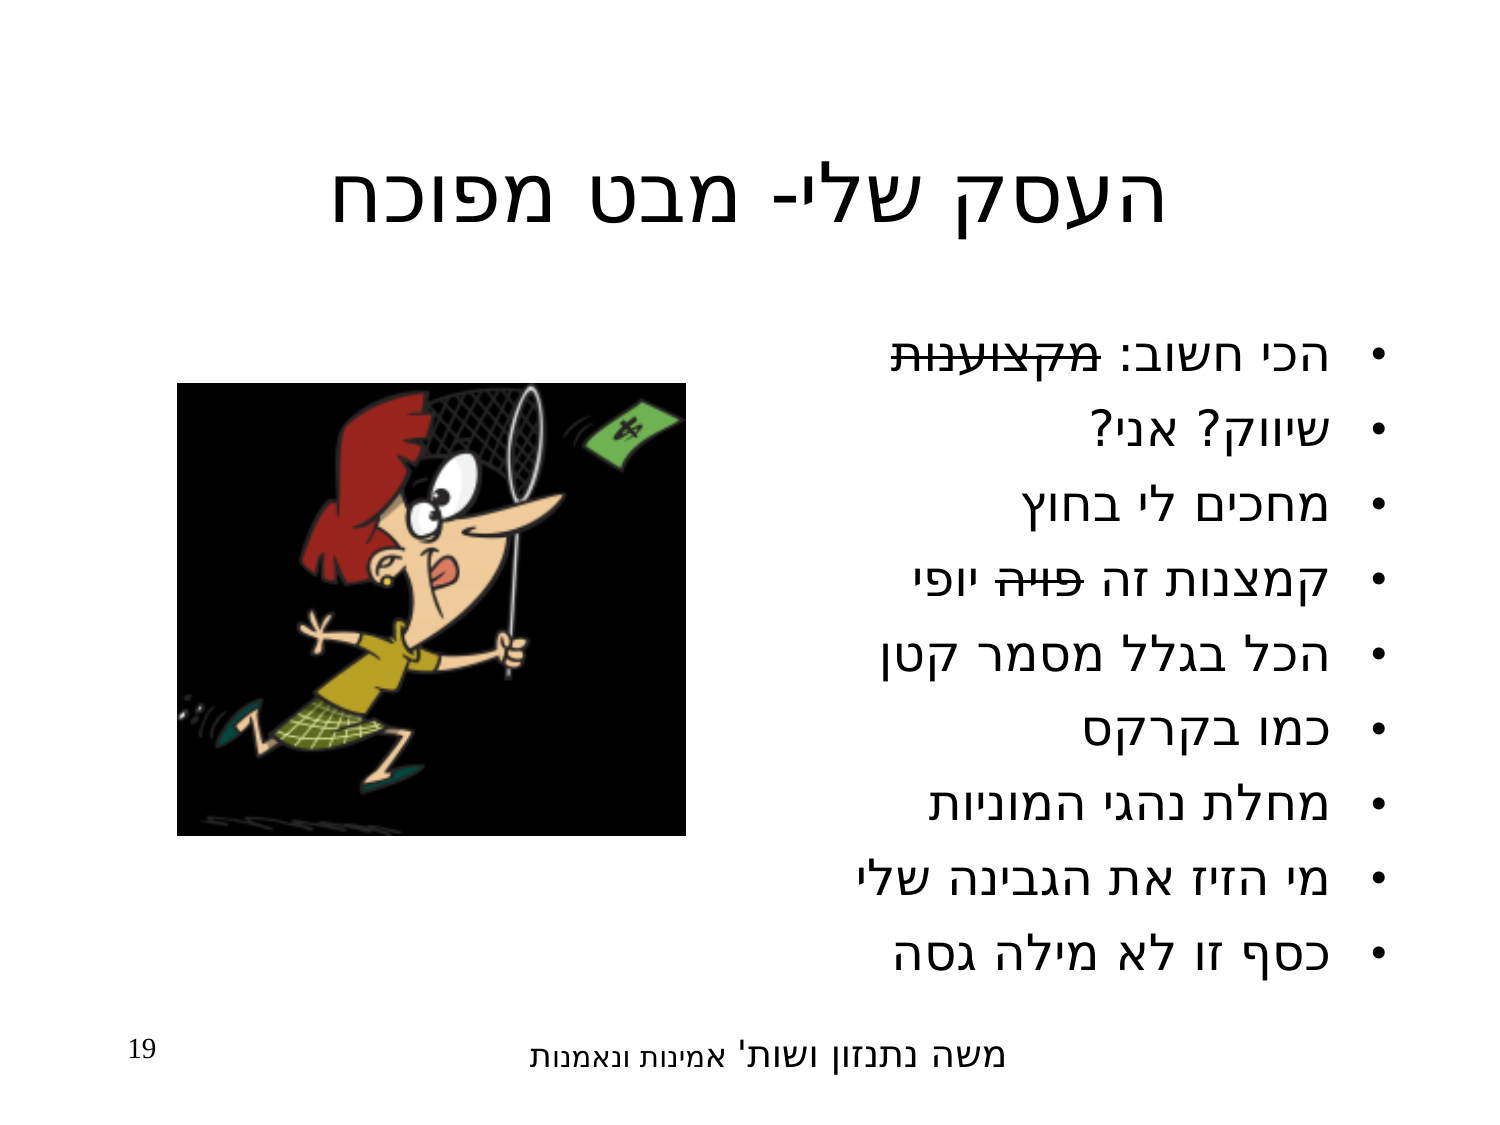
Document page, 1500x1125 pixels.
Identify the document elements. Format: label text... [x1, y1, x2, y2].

title העסק שלי- מבט מפוכח [112, 99, 1388, 288]
list הכי חשוב: מקצוענות שיווק? אני? מחכים לי בחוץ קמצנות זה פויה יופי הכל בגלל מסמר קטן כמו בקרקס מחלת נהגי המוניות מי הזיז את הגבינה שלי כסף זו לא מילה גסה [826, 324, 1388, 978]
picture [177, 383, 686, 836]
